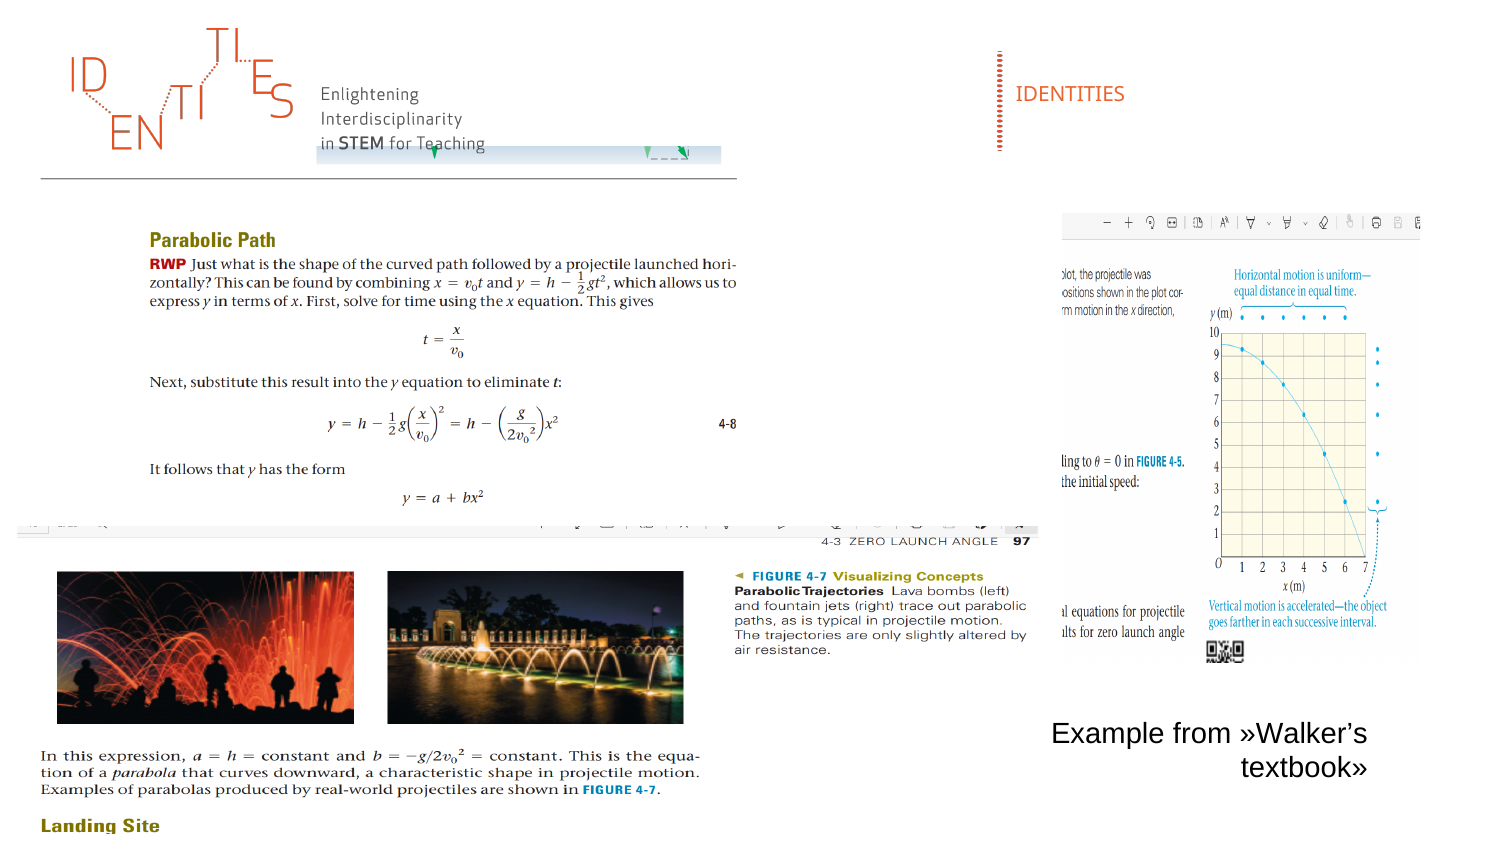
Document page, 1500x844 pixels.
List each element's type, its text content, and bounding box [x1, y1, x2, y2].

picture [17, 24, 1039, 834]
text_box IDENTITIES [1005, 73, 1423, 133]
picture [1062, 213, 1421, 663]
text_box Example from »Walker’s textbook» [1035, 706, 1447, 793]
picture [997, 51, 1005, 151]
